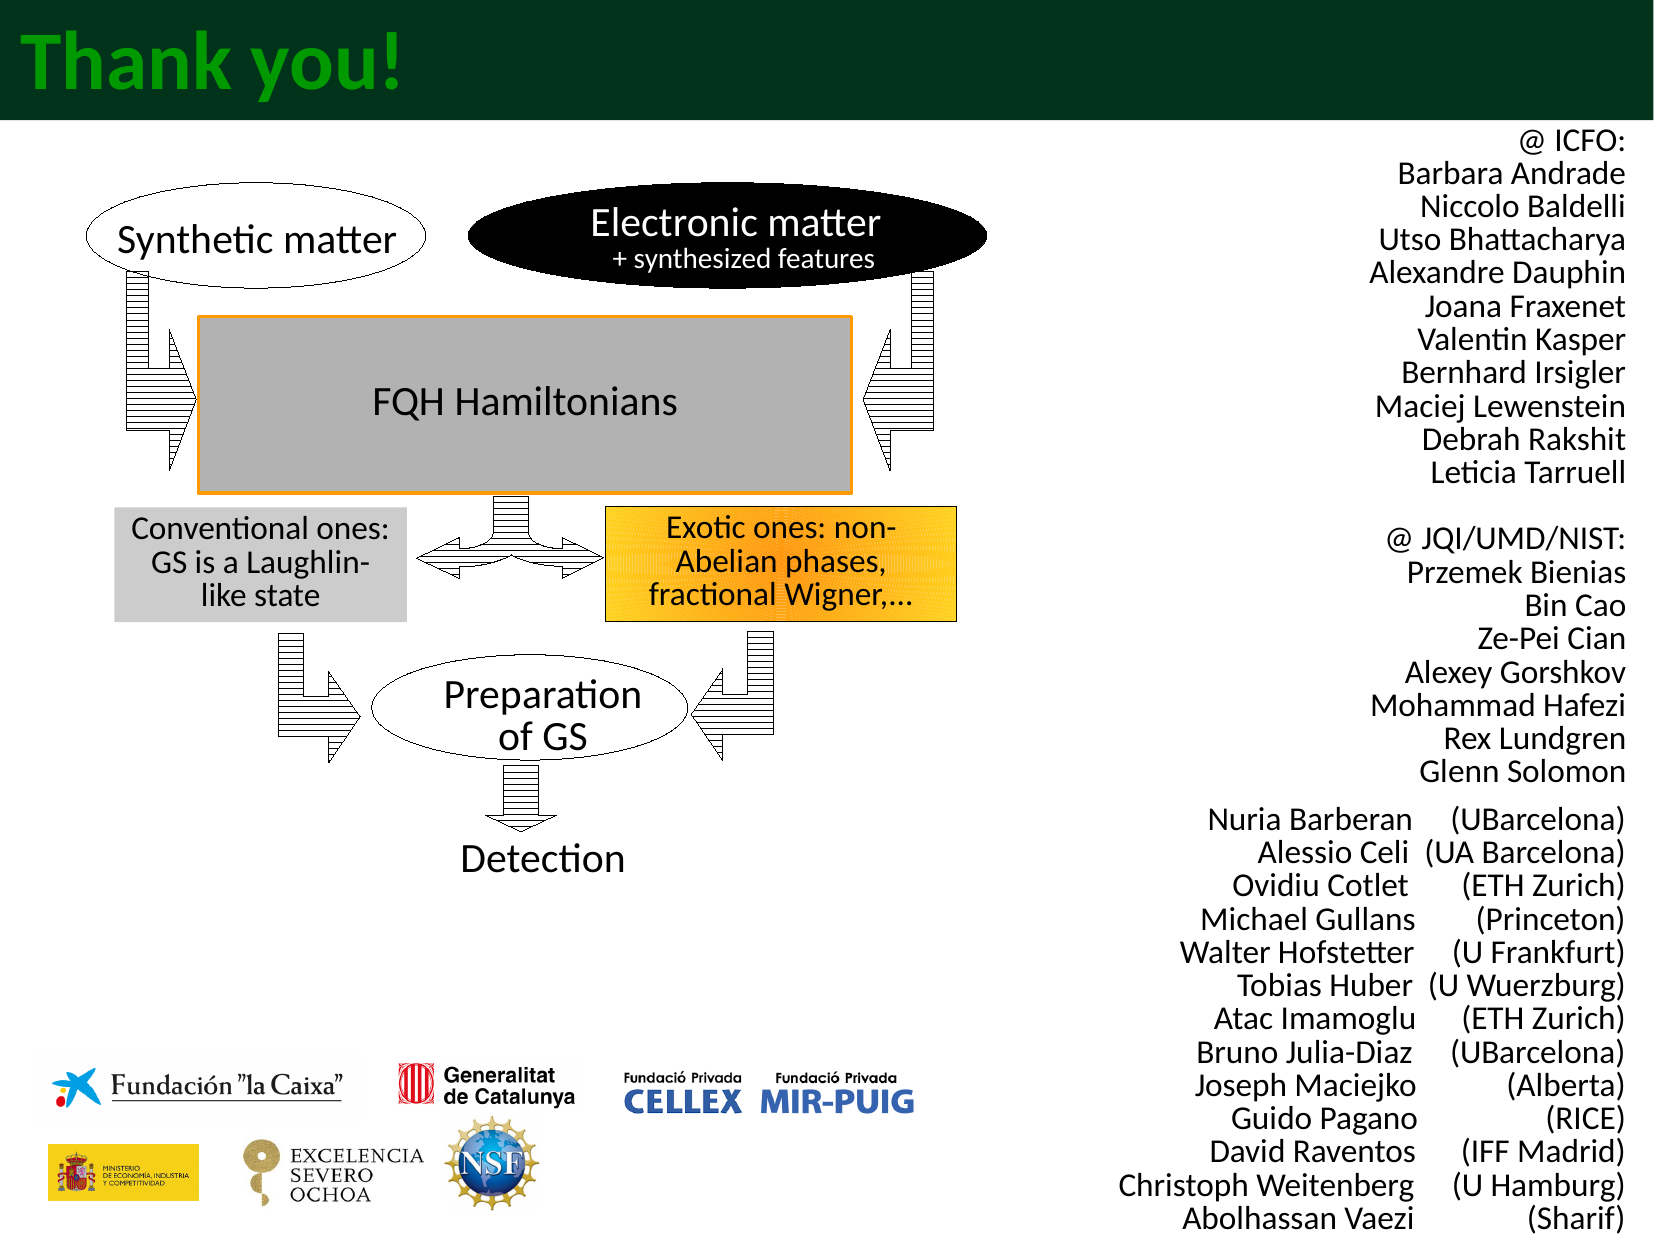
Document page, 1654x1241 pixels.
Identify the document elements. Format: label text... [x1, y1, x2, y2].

text_box [126, 271, 197, 471]
text_box [724, 631, 774, 735]
text_box Preparation of GS [327, 670, 724, 827]
text_box Electronic matter + synthesized features [436, 197, 897, 304]
text_box Thank you! [5, 0, 1654, 124]
text_box Synthetic matter [66, 214, 463, 330]
picture [759, 1066, 915, 1117]
text_box [485, 765, 557, 832]
picture [392, 1058, 581, 1113]
picture [48, 1144, 199, 1201]
text_box Nuria Barberan (UBarcelona) Alessio Celi (UA Barcelona) Ovidiu Cotlet (ETH Zurich) Michael Gullans (Princeton) Walter Hofstetter (U Frankfurt) Tobias Huber (U Wuerzburg) Atac Imamoglu (ETH Zurich) Bruno Julia-Diaz (UBarcelona) Joseph Maciejko (Alberta) Guido Pagano (RICE) David Raventos (IFF Madrid) Christoph Weitenberg (U Hamburg) Abolhassan Vaezi (Sharif) [1070, 797, 1641, 1241]
text_box [549, 182, 987, 471]
picture [623, 1067, 743, 1119]
text_box Detection [327, 834, 724, 949]
text_box Exotic ones: non-Abelian phases, fractional Wigner,... [605, 506, 957, 622]
text_box FQH Hamiltonians [198, 316, 852, 493]
picture [243, 1135, 424, 1211]
picture [35, 1052, 362, 1124]
text_box @ ICFO: Barbara Andrade Niccolo Baldelli Utso Bhattacharya Alexandre Dauphin Joana Fraxenet Valentin Kasper Bernhard Irsigler Maciej Lewenstein Debrah Rakshit Leticia Tarruell @ JQI/UMD/NIST: Przemek Bienias Bin Cao Ze-Pei Cian Alexey Gorshkov Mohammad Hafezi Rex Lundgren Glenn Solomon [1206, 118, 1642, 1121]
text_box Conventional ones: GS is a Laughlin-like state [114, 507, 407, 623]
picture [443, 1114, 540, 1211]
text_box [278, 633, 327, 737]
text_box [416, 496, 604, 579]
